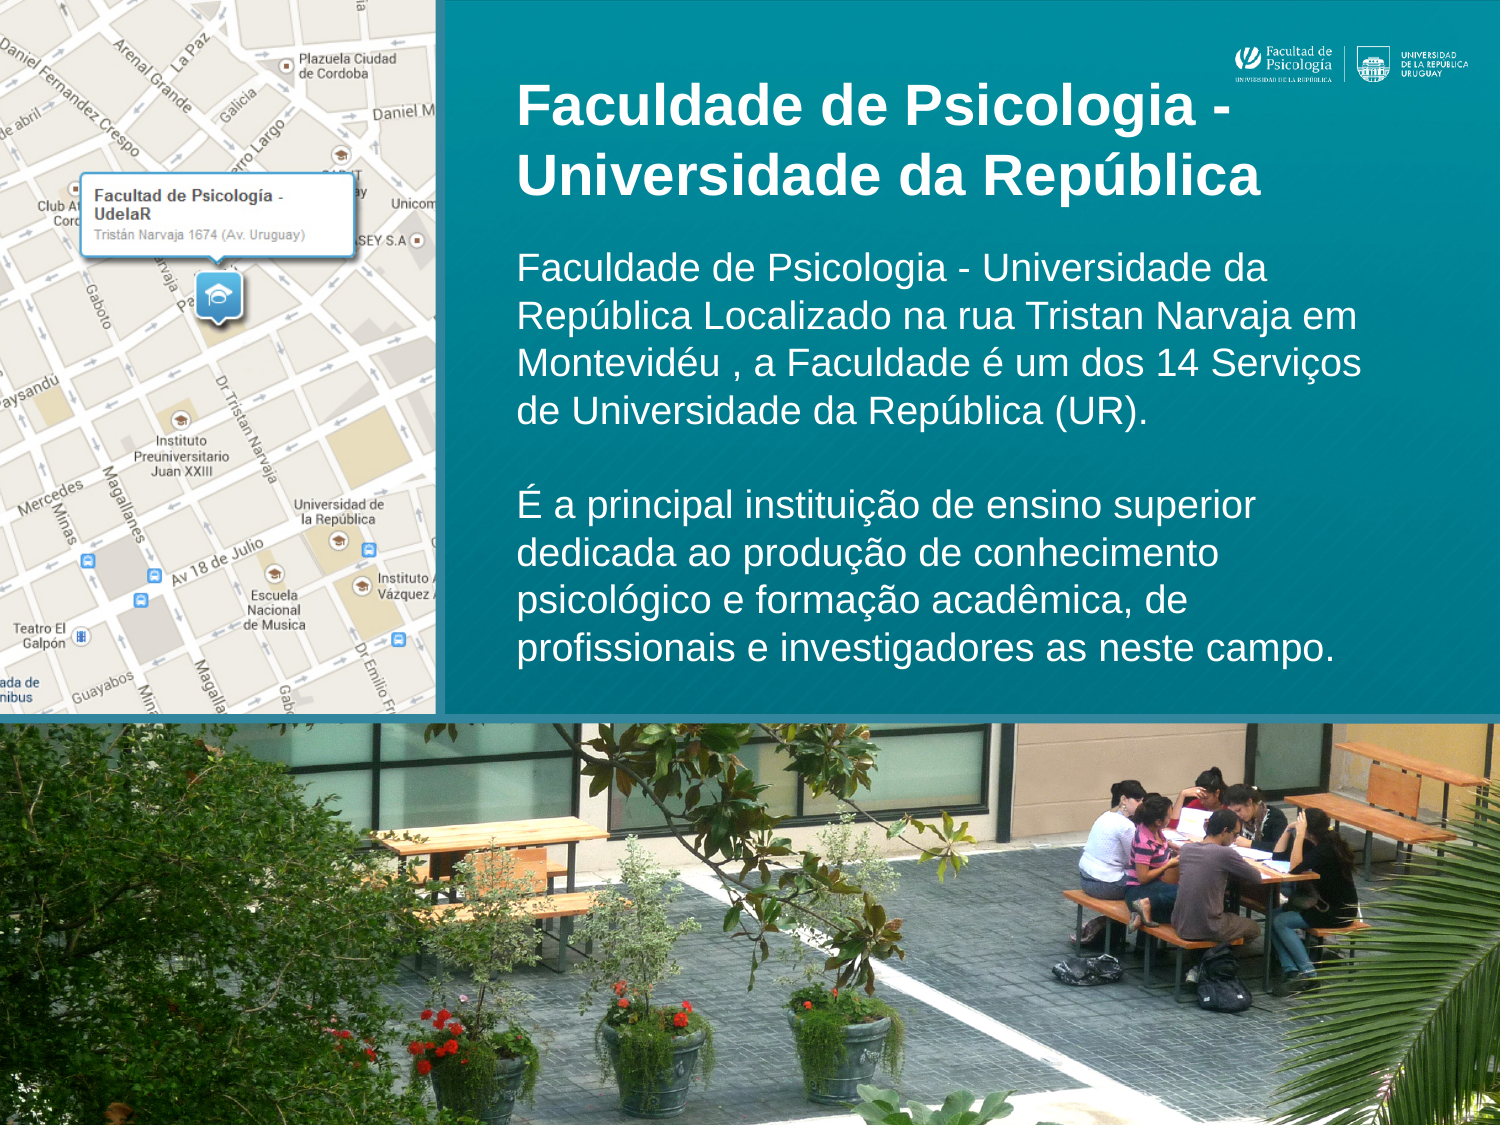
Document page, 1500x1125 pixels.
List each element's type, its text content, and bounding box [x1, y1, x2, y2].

text_box Faculdade de Psicologia - Universidade da República Localizado na rua Tristan Narvaja em Montevidéu , a Faculdade é um dos 14 Serviços de Universidade da República (UR). É a principal instituição de ensino superior dedicada ao produção de conhecimento psicológico e formação acadêmica, de profissionais e investigadores as neste campo. [501, 234, 1424, 678]
title Faculdade de Psicologia - Universidade da República [501, 59, 1367, 217]
picture [446, 0, 1500, 714]
picture [0, 724, 1500, 1125]
picture [0, 0, 435, 714]
